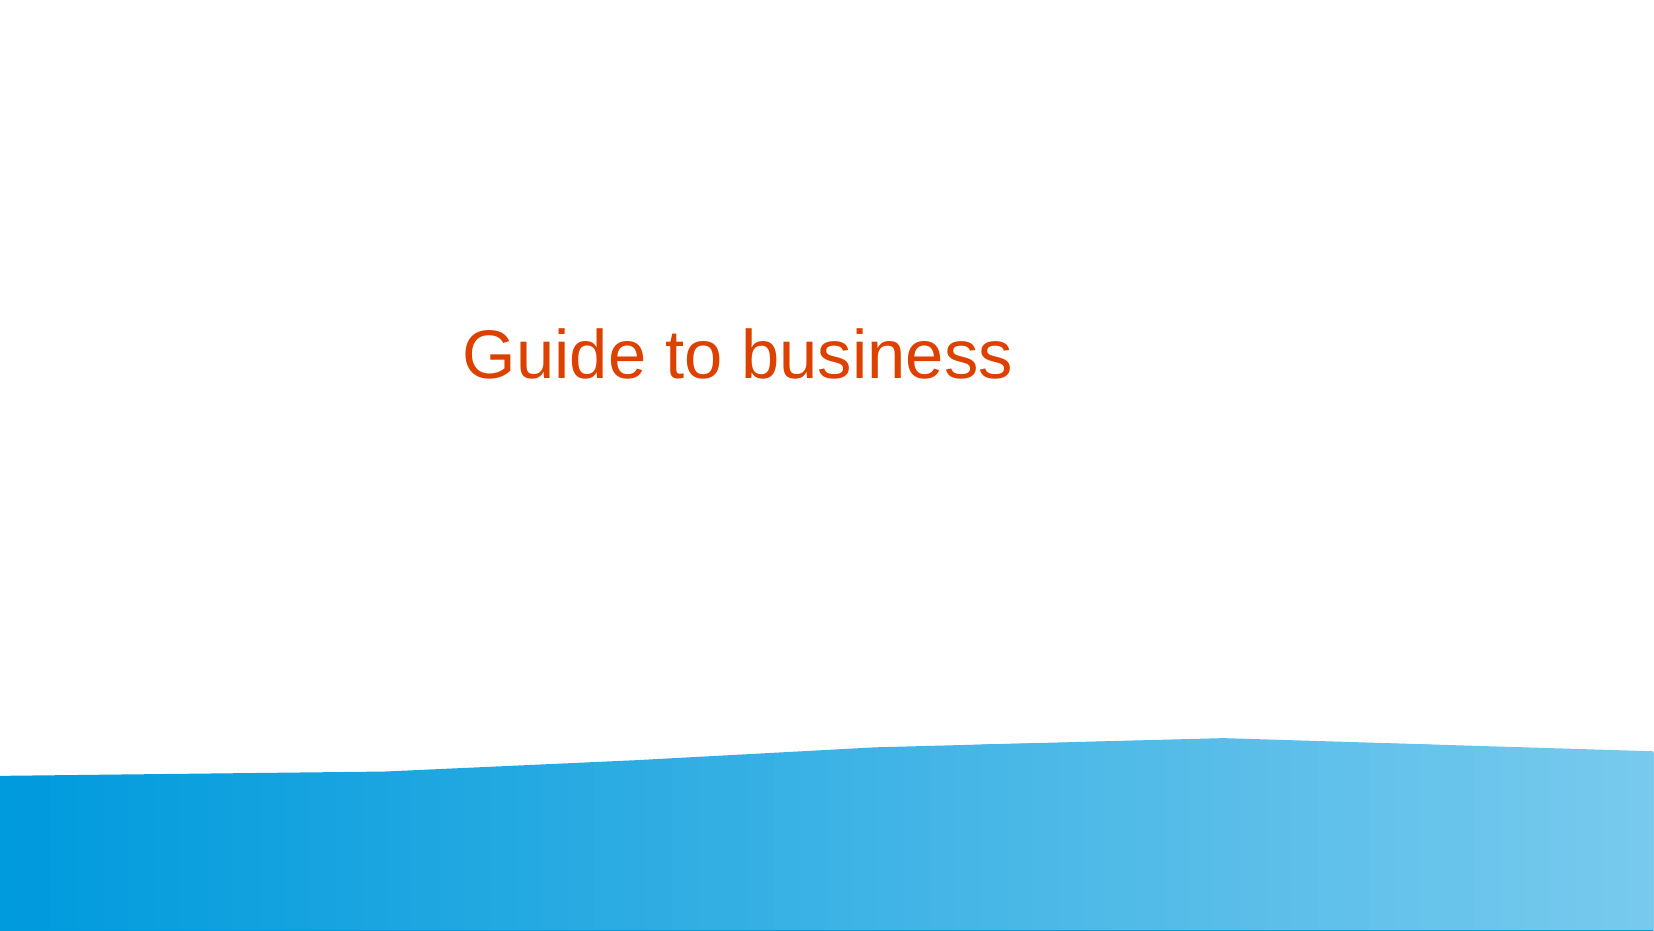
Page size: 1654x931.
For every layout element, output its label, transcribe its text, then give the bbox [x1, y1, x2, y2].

title Guide to business [0, 265, 1477, 443]
